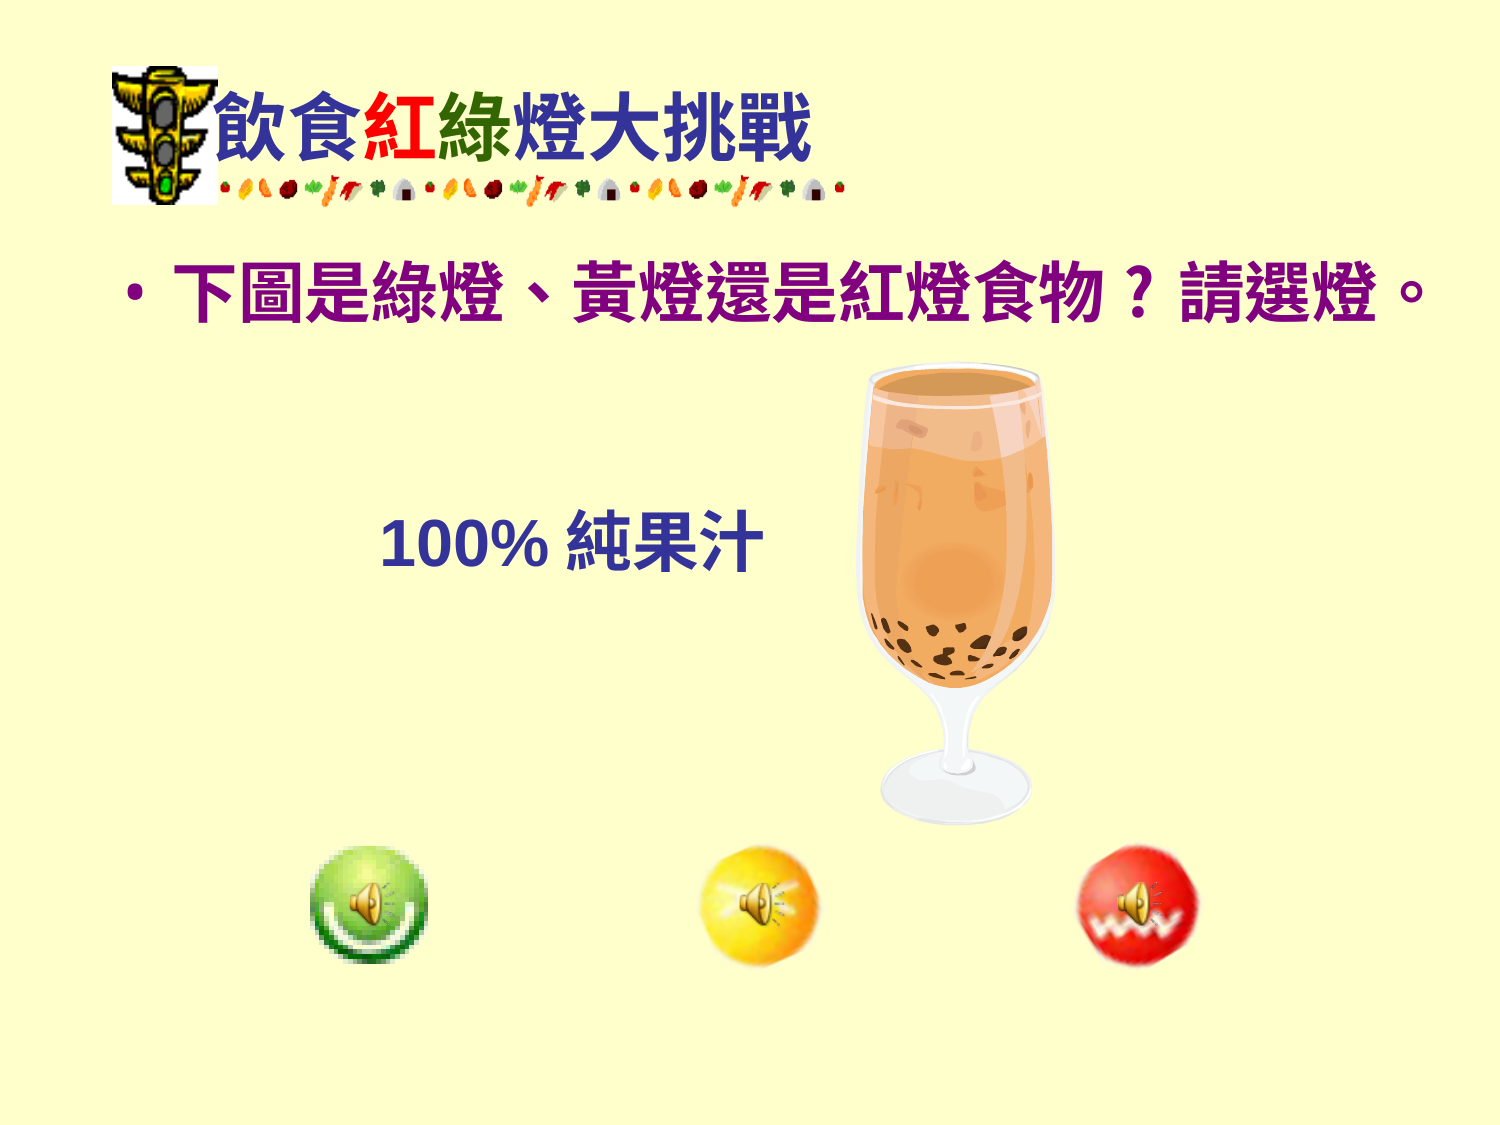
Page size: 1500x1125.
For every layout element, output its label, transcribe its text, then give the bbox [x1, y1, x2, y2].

picture [673, 822, 850, 988]
picture [856, 361, 1056, 826]
picture [112, 66, 847, 209]
list 下圖是綠燈、黃燈還是紅燈食物?請選燈。 [100, 243, 1436, 351]
text_box 100%純果汁 [364, 491, 781, 588]
picture [301, 846, 443, 964]
picture [1048, 817, 1231, 992]
text_box 飲食紅綠燈大挑戰 [194, 78, 868, 173]
